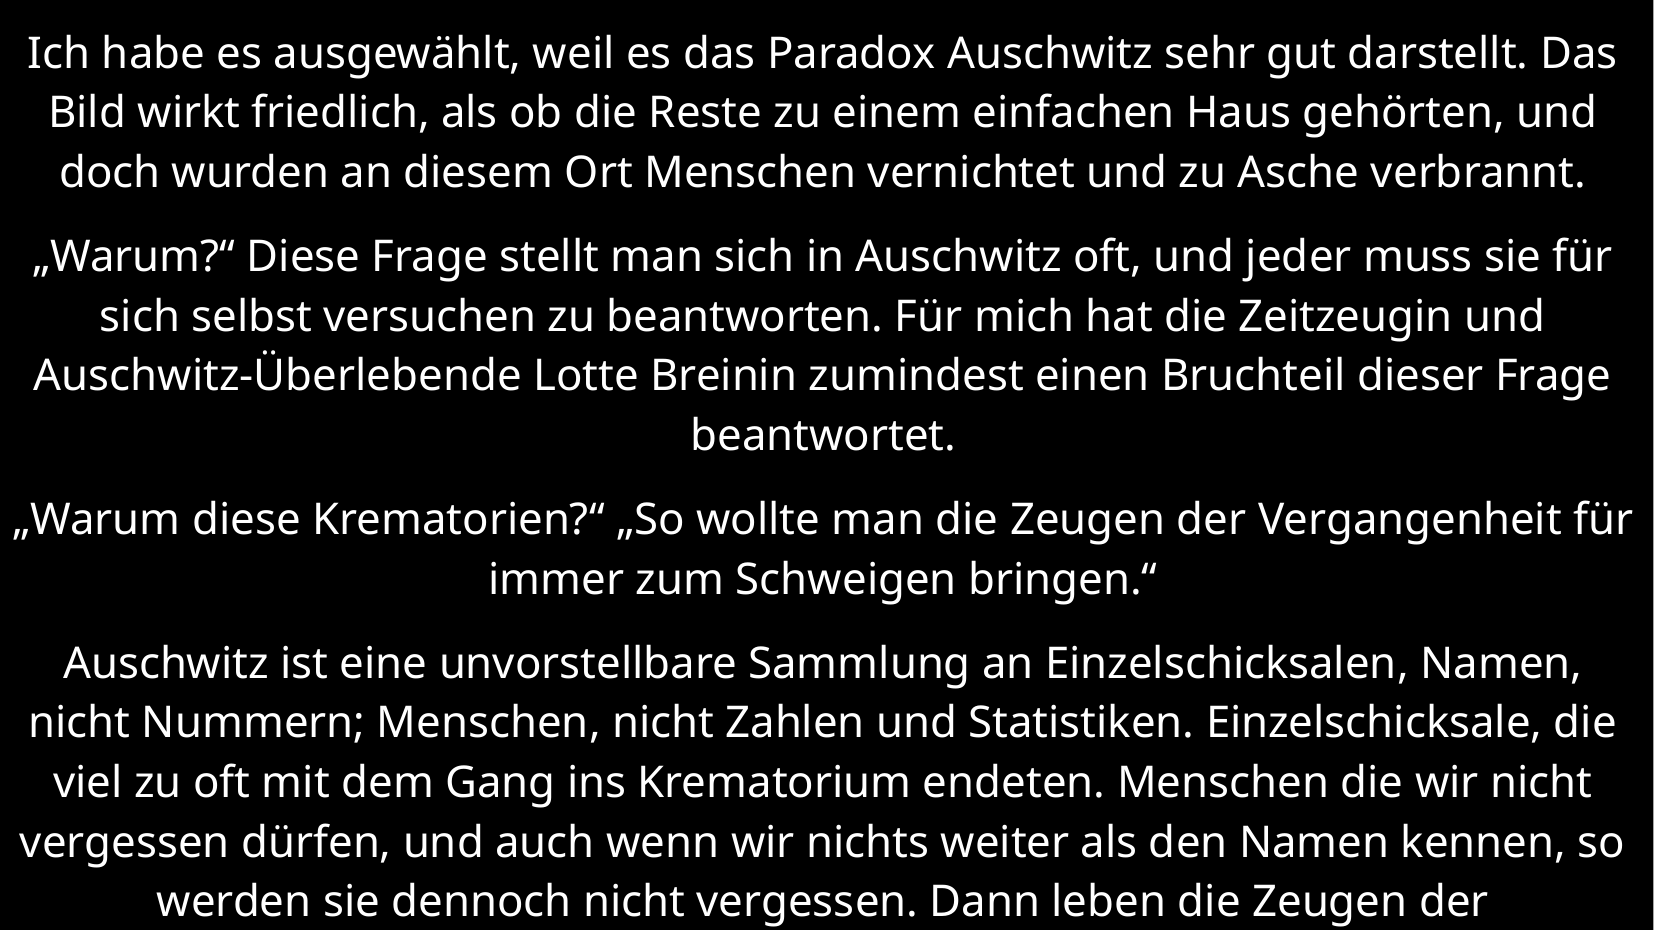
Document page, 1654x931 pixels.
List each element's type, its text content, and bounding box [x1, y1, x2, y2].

text_box Ich habe es ausgewählt, weil es das Paradox Auschwitz sehr gut darstellt. Das Bild wirkt friedlich, als ob die Reste zu einem einfachen Haus gehörten, und doch wurden an diesem Ort Menschen vernichtet und zu Asche verbrannt. „Warum?“ Diese Frage stellt man sich in Auschwitz oft, und jeder muss sie für sich selbst versuchen zu beantworten. Für mich hat die Zeitzeugin und Auschwitz-Überlebende Lotte Breinin zumindest einen Bruchteil dieser Frage beantwortet. „Warum diese Krematorien?“ „So wollte man die Zeugen der Vergangenheit für immer zum Schweigen bringen.“ Auschwitz ist eine unvorstellbare Sammlung an Einzelschicksalen, Namen, nicht Nummern; Menschen, nicht Zahlen und Statistiken. Einzelschicksale, die viel zu oft mit dem Gang ins Krematorium endeten. Menschen die wir nicht vergessen dürfen, und auch wenn wir nichts weiter als den Namen kennen, so werden sie dennoch nicht vergessen. Dann leben die Zeugen der Vergangenheit, die so vernichtet werden sollten, weiter. [0, 14, 1654, 917]
